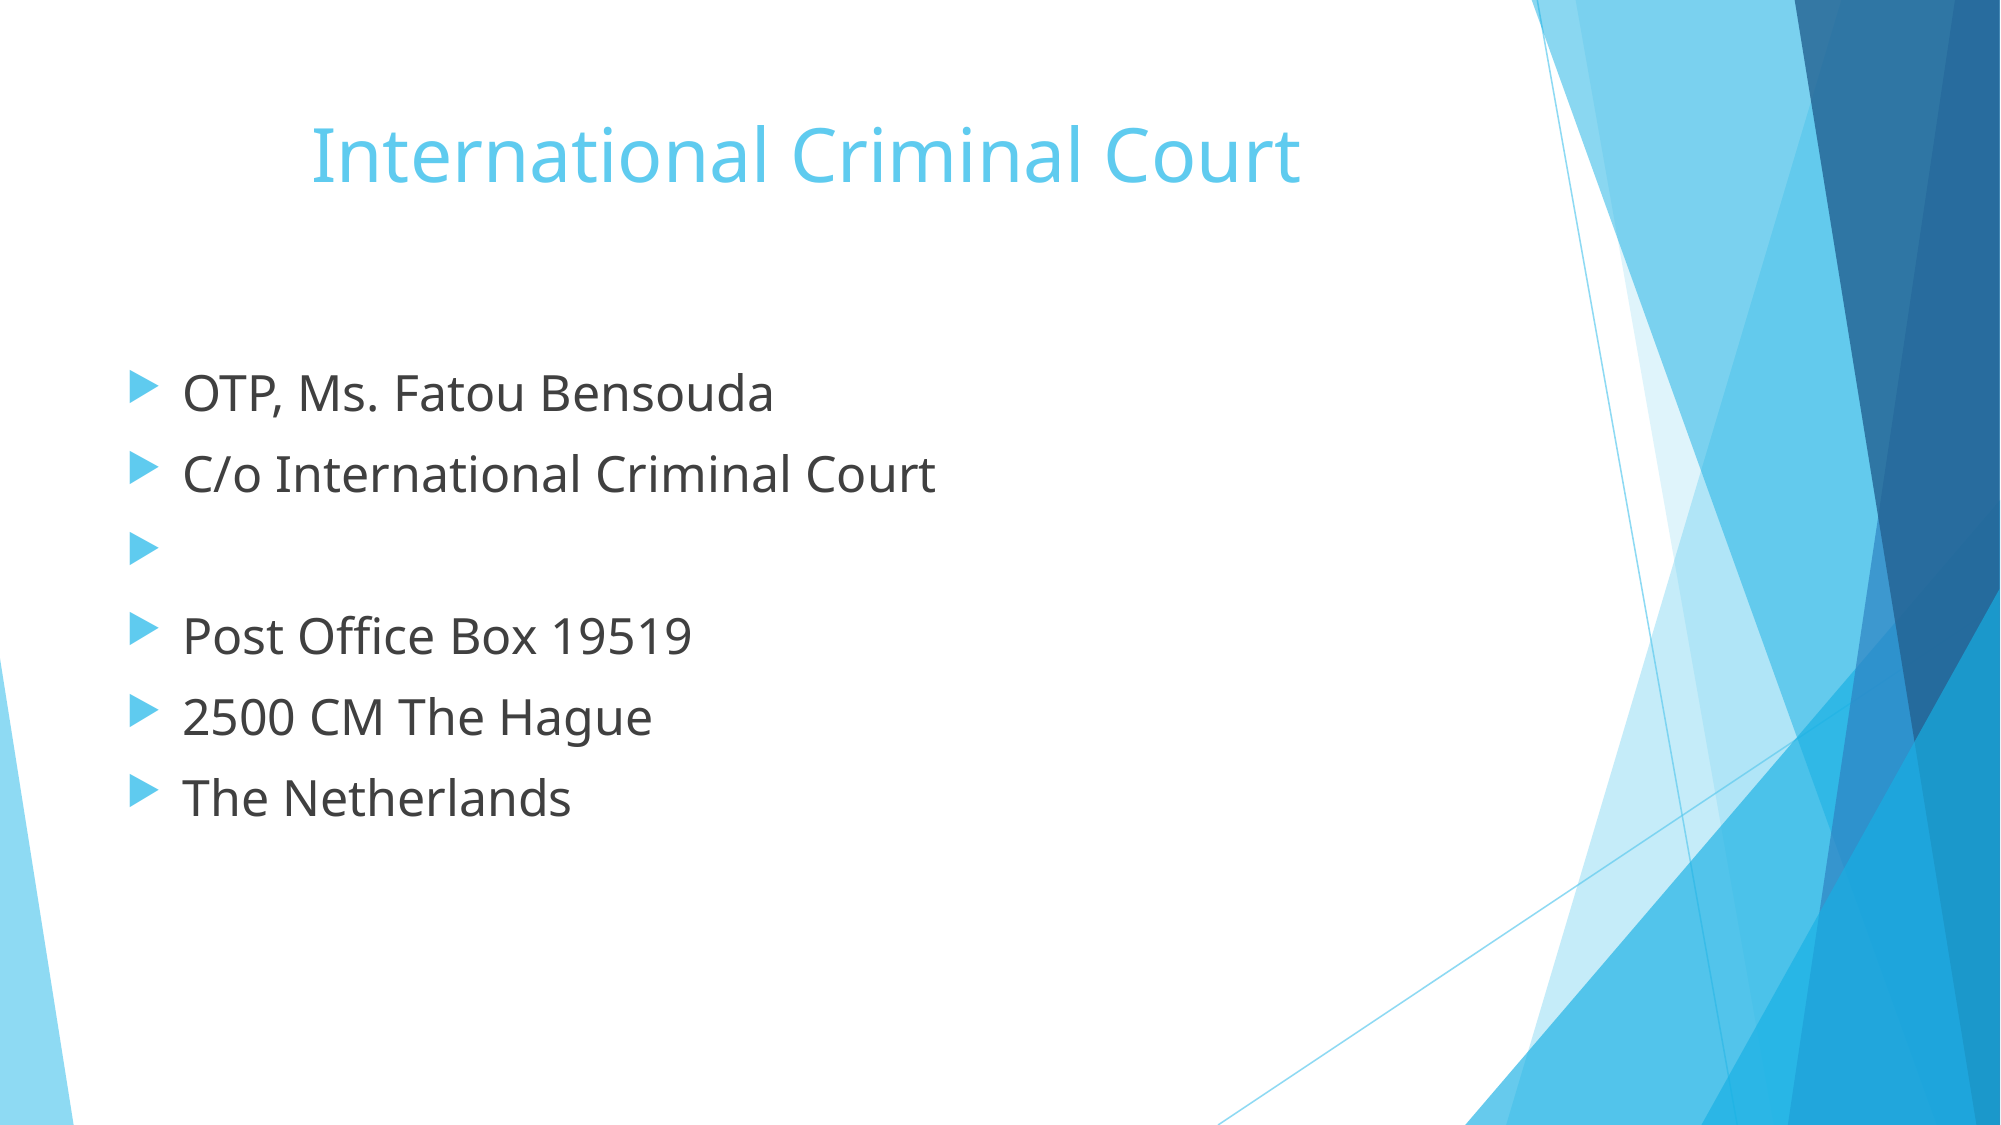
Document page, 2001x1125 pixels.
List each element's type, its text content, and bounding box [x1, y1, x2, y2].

title International Criminal Court [111, 99, 1522, 317]
list OTP, Ms. Fatou Bensouda C/o International Criminal Court Post Office Box 19519 2500 CM The Hague The Netherlands [111, 354, 1522, 992]
